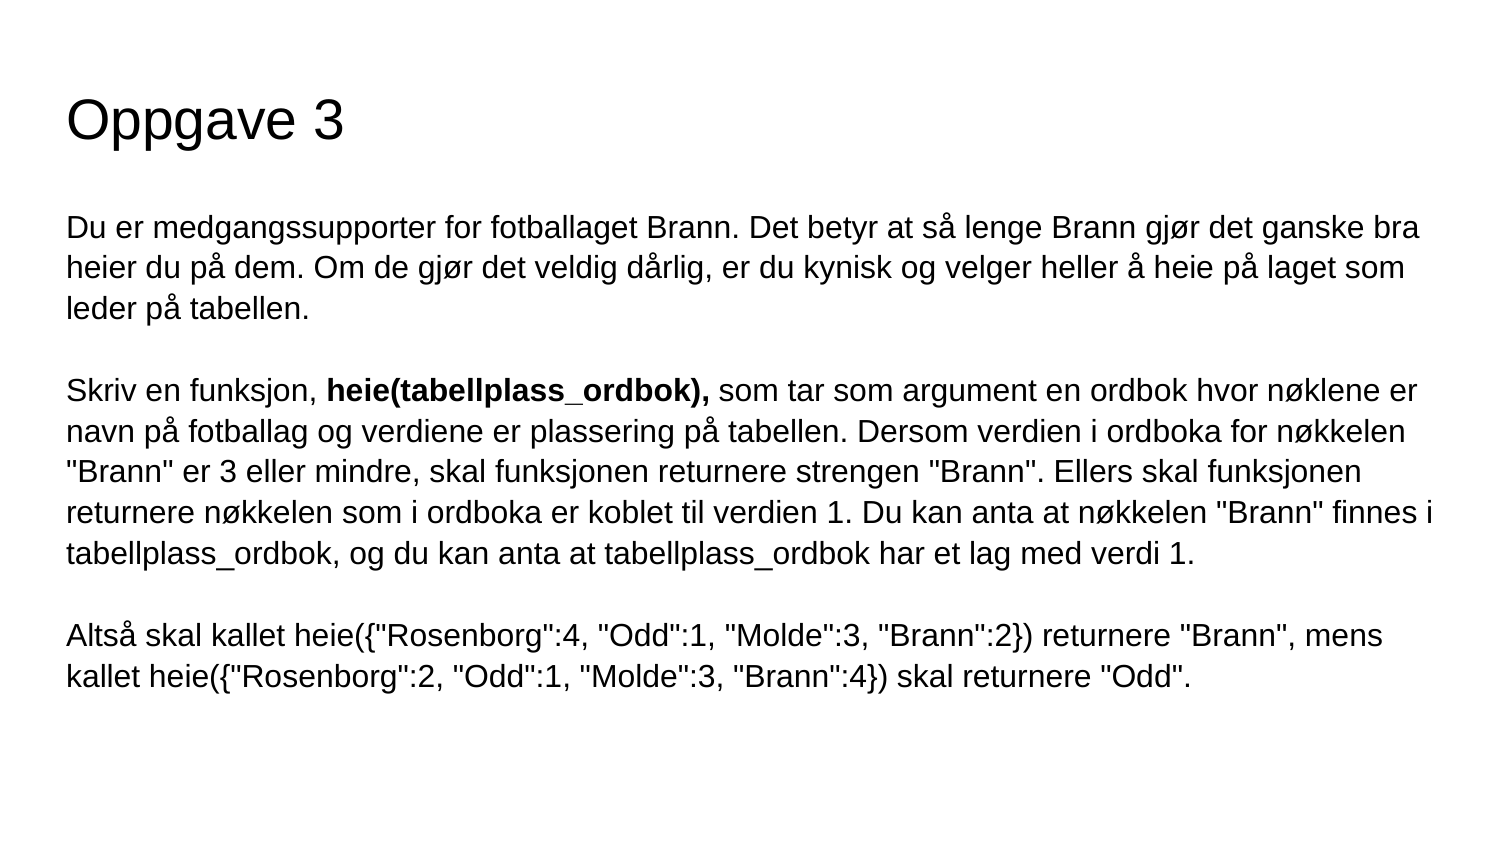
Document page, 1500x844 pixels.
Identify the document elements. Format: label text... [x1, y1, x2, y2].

list Du er medgangssupporter for fotballaget Brann. Det betyr at så lenge Brann gjør det ganske bra heier du på dem. Om de gjør det veldig dårlig, er du kynisk og velger heller å heie på laget som leder på tabellen. Skriv en funksjon, heie(tabellplass_ordbok), som tar som argument en ordbok hvor nøklene er navn på fotballag og verdiene er plassering på tabellen. Dersom verdien i ordboka for nøkkelen "Brann" er 3 eller mindre, skal funksjonen returnere strengen "Brann". Ellers skal funksjonen returnere nøkkelen som i ordboka er koblet til verdien 1. Du kan anta at nøkkelen "Brann" finnes i tabellplass_ordbok, og du kan anta at tabellplass_ordbok har et lag med verdi 1. Altså skal kallet heie({"Rosenborg":4, "Odd":1, "Molde":3, "Brann":2}) returnere "Brann", mens kallet heie({"Rosenborg":2, "Odd":1, "Molde":3, "Brann":4}) skal returnere "Odd". [51, 189, 1449, 750]
title Oppgave 3 [51, 72, 1449, 167]
